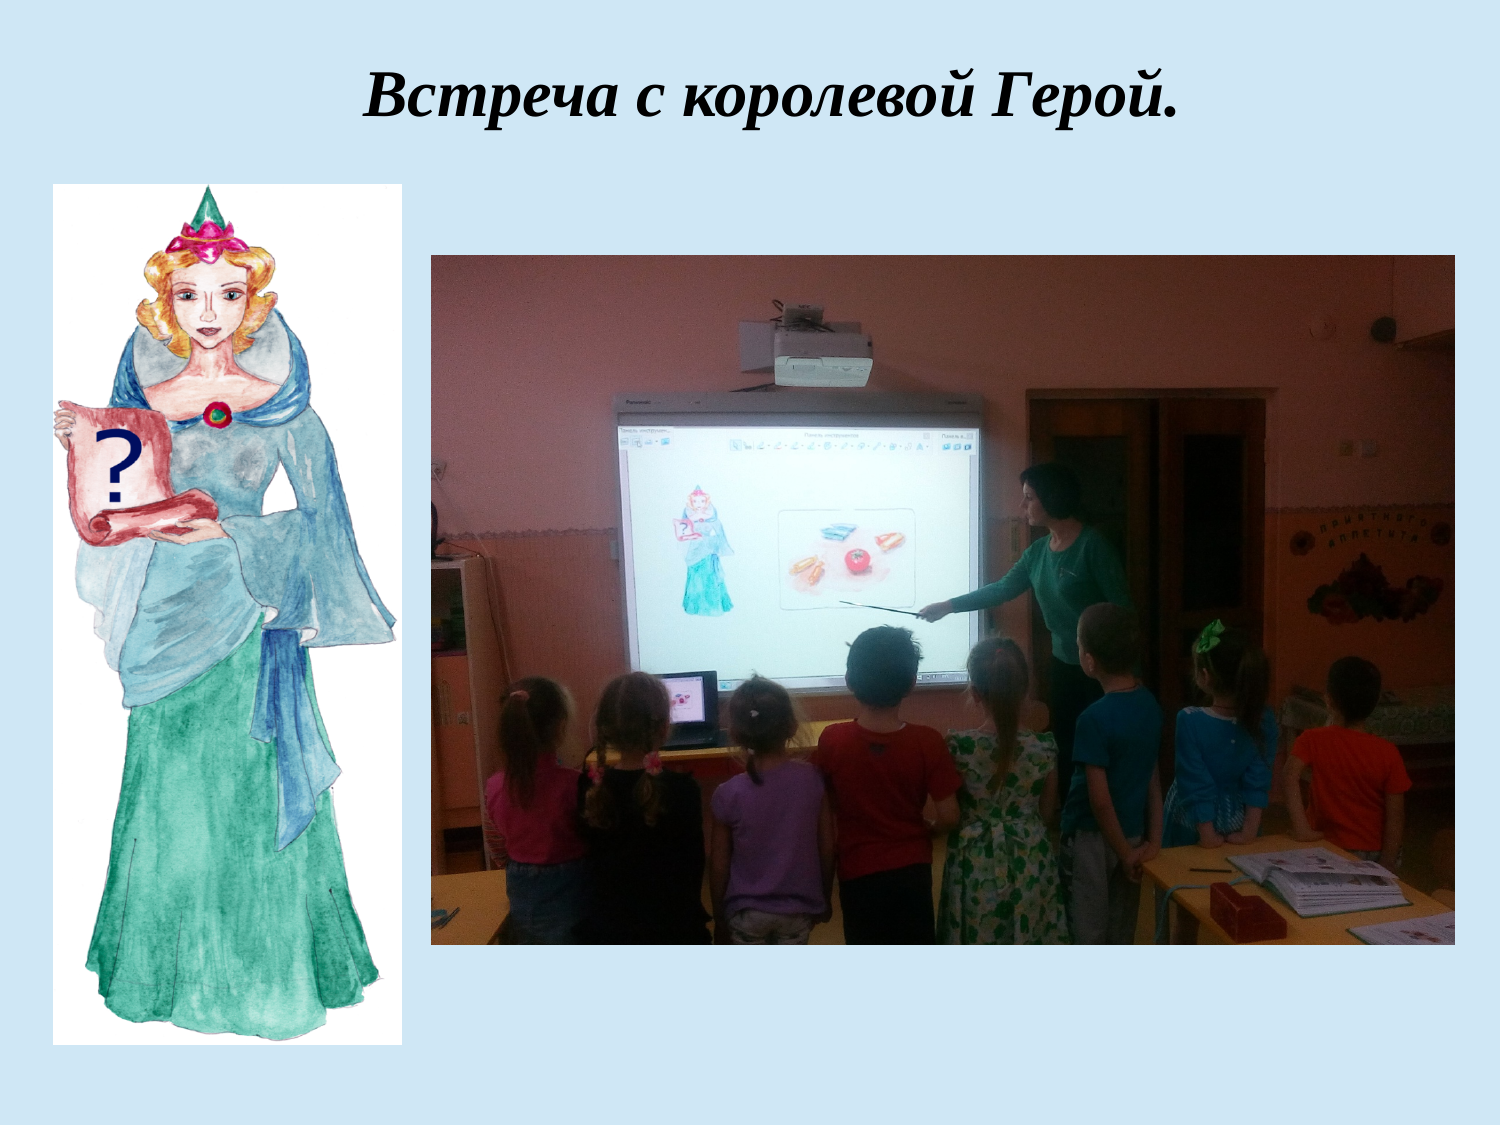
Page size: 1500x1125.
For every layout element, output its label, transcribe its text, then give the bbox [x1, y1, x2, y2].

text_box Встреча с королевой Герой. [348, 42, 1199, 138]
picture [431, 255, 1455, 946]
picture [53, 184, 402, 1045]
